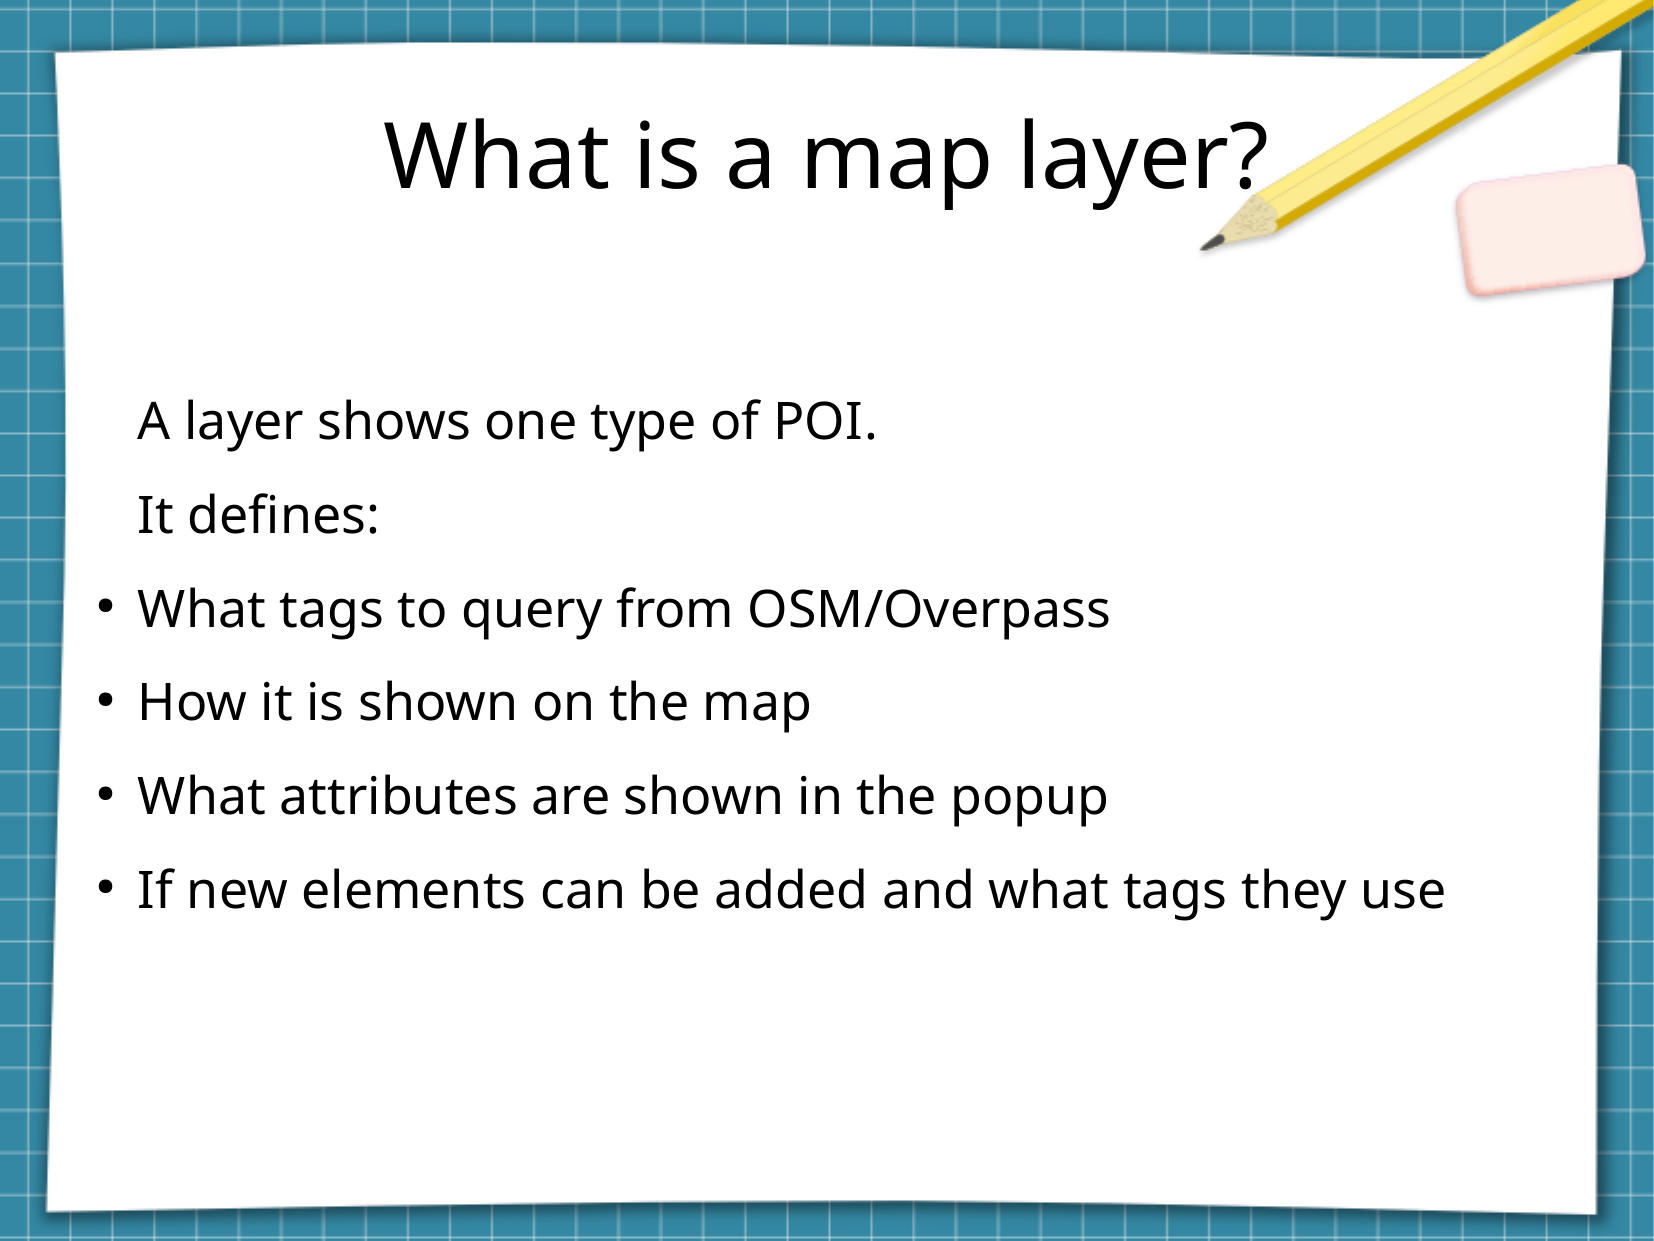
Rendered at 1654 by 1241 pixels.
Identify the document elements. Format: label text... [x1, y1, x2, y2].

picture [0, 0, 1654, 1241]
title What is a map layer? [82, 49, 1571, 257]
list A layer shows one type of POI. It defines: What tags to query from OSM/Overpass How it is shown on the map What attributes are shown in the popup If new elements can be added and what tags they use [82, 290, 1571, 1010]
